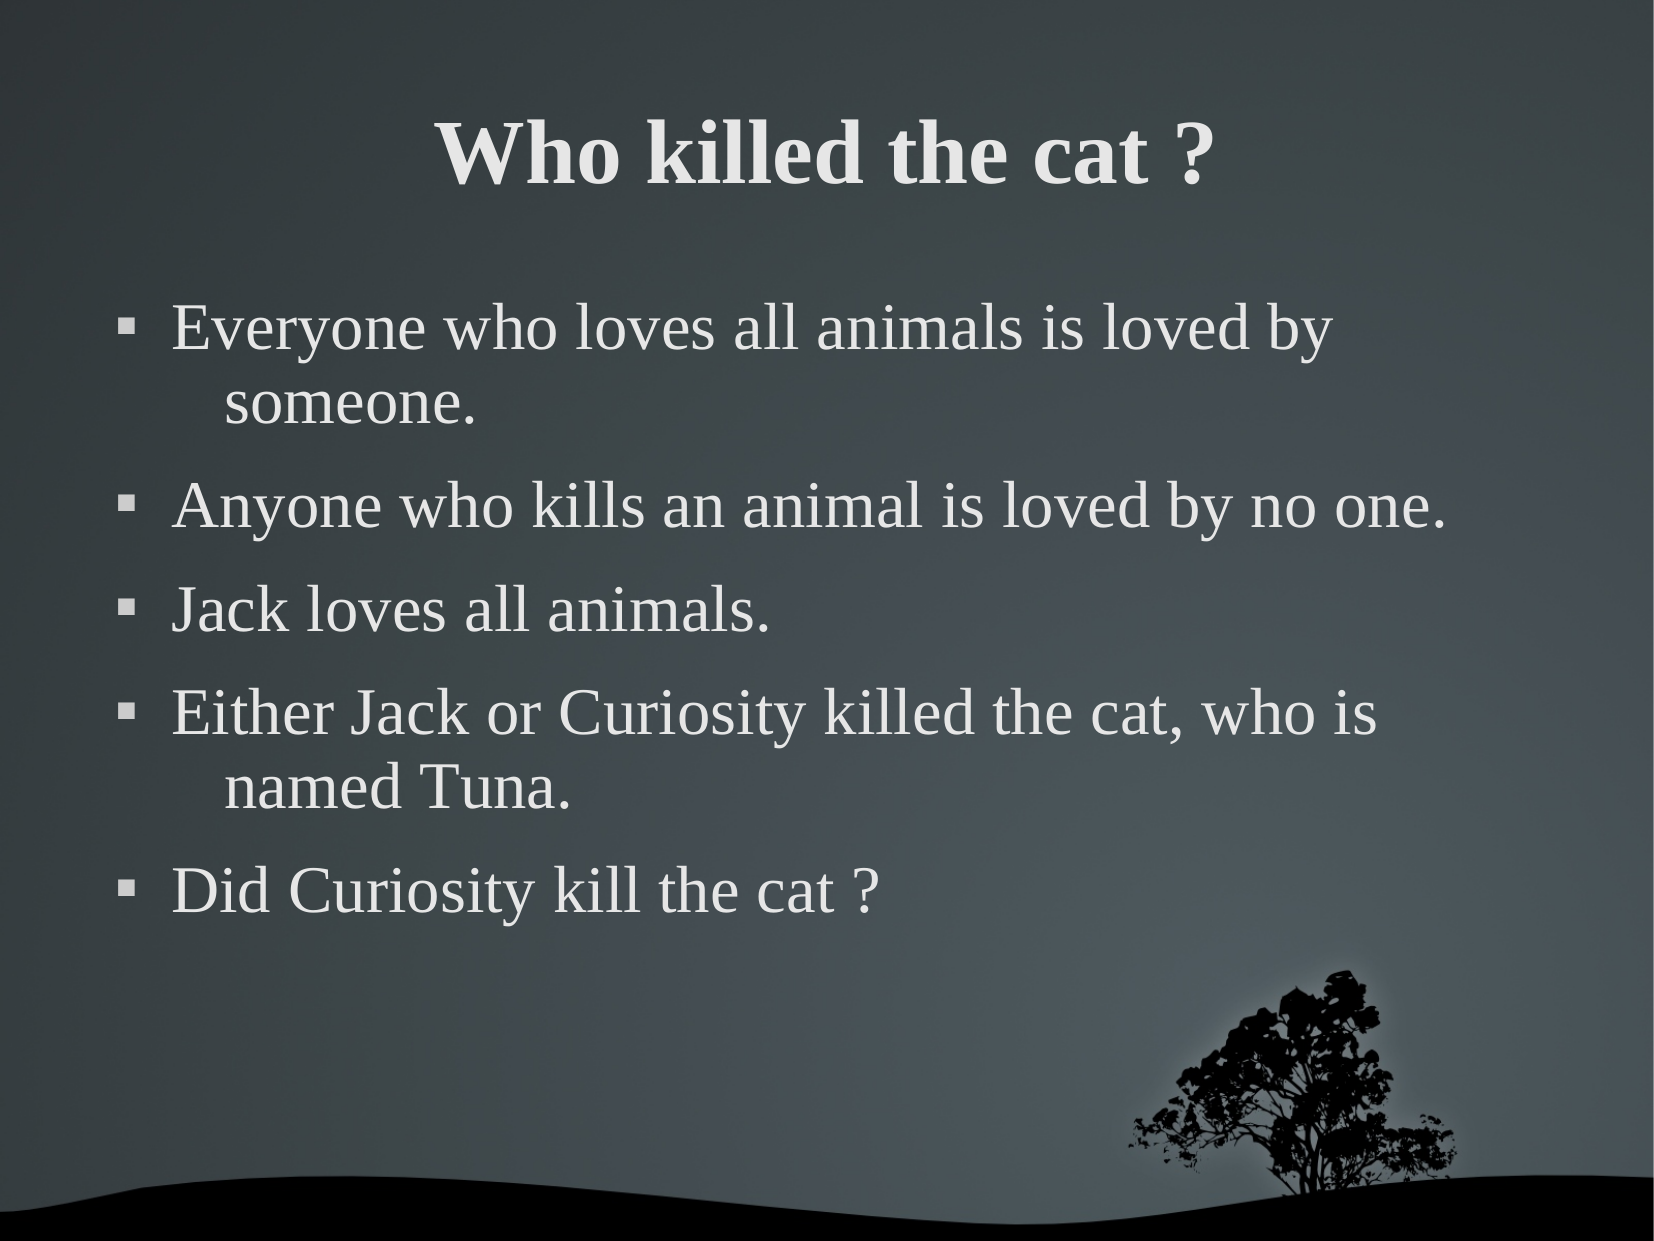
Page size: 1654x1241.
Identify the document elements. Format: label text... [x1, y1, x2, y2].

picture [0, 0, 1654, 1241]
title Who killed the cat ? [82, 56, 1571, 250]
list Everyone who loves all animals is loved by someone. Anyone who kills an animal is loved by no one. Jack loves all animals. Either Jack or Curiosity killed the cat, who is named Tuna. Did Curiosity kill the cat ? [82, 290, 1571, 1094]
